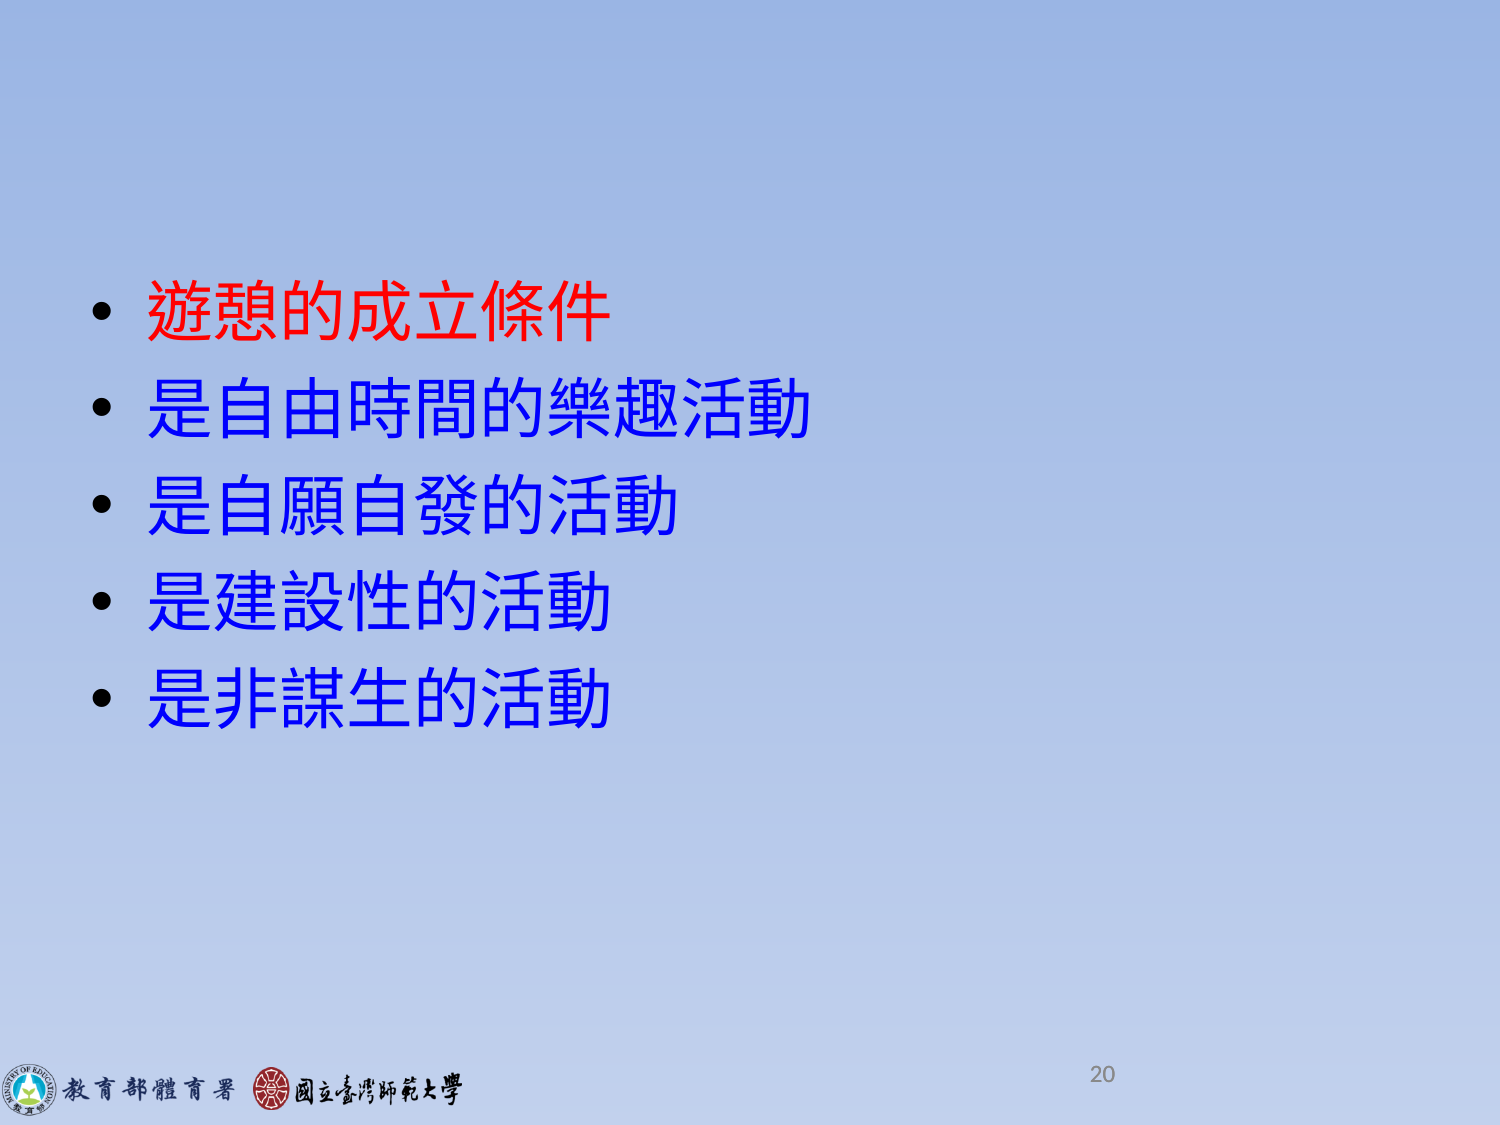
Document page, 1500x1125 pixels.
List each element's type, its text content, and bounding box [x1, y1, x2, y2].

list 遊憩的成立條件 是自由時間的樂趣活動 是自願自發的活動 是建設性的活動 是非謀生的活動 [75, 262, 1426, 1005]
text_box [1074, 1042, 1426, 1103]
